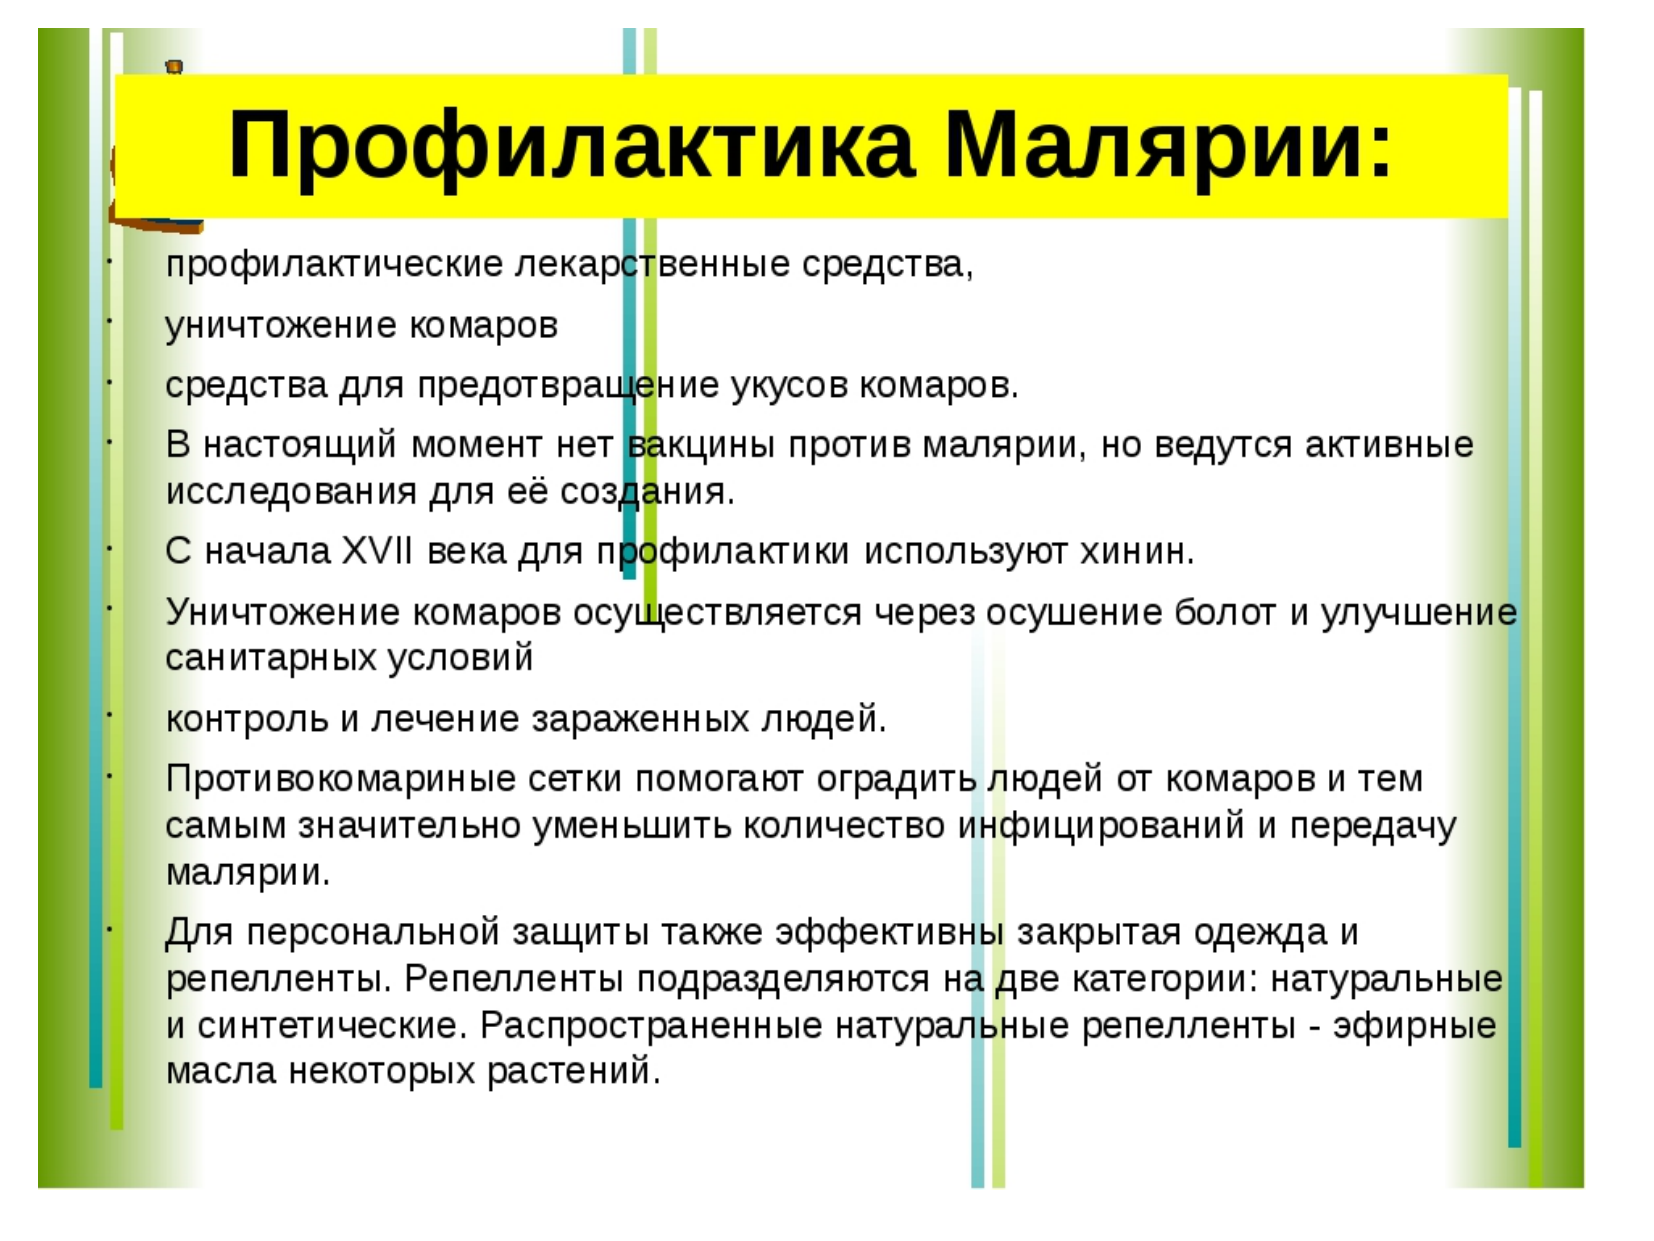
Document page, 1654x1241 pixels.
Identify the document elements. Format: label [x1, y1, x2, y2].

picture [38, 28, 1586, 1190]
